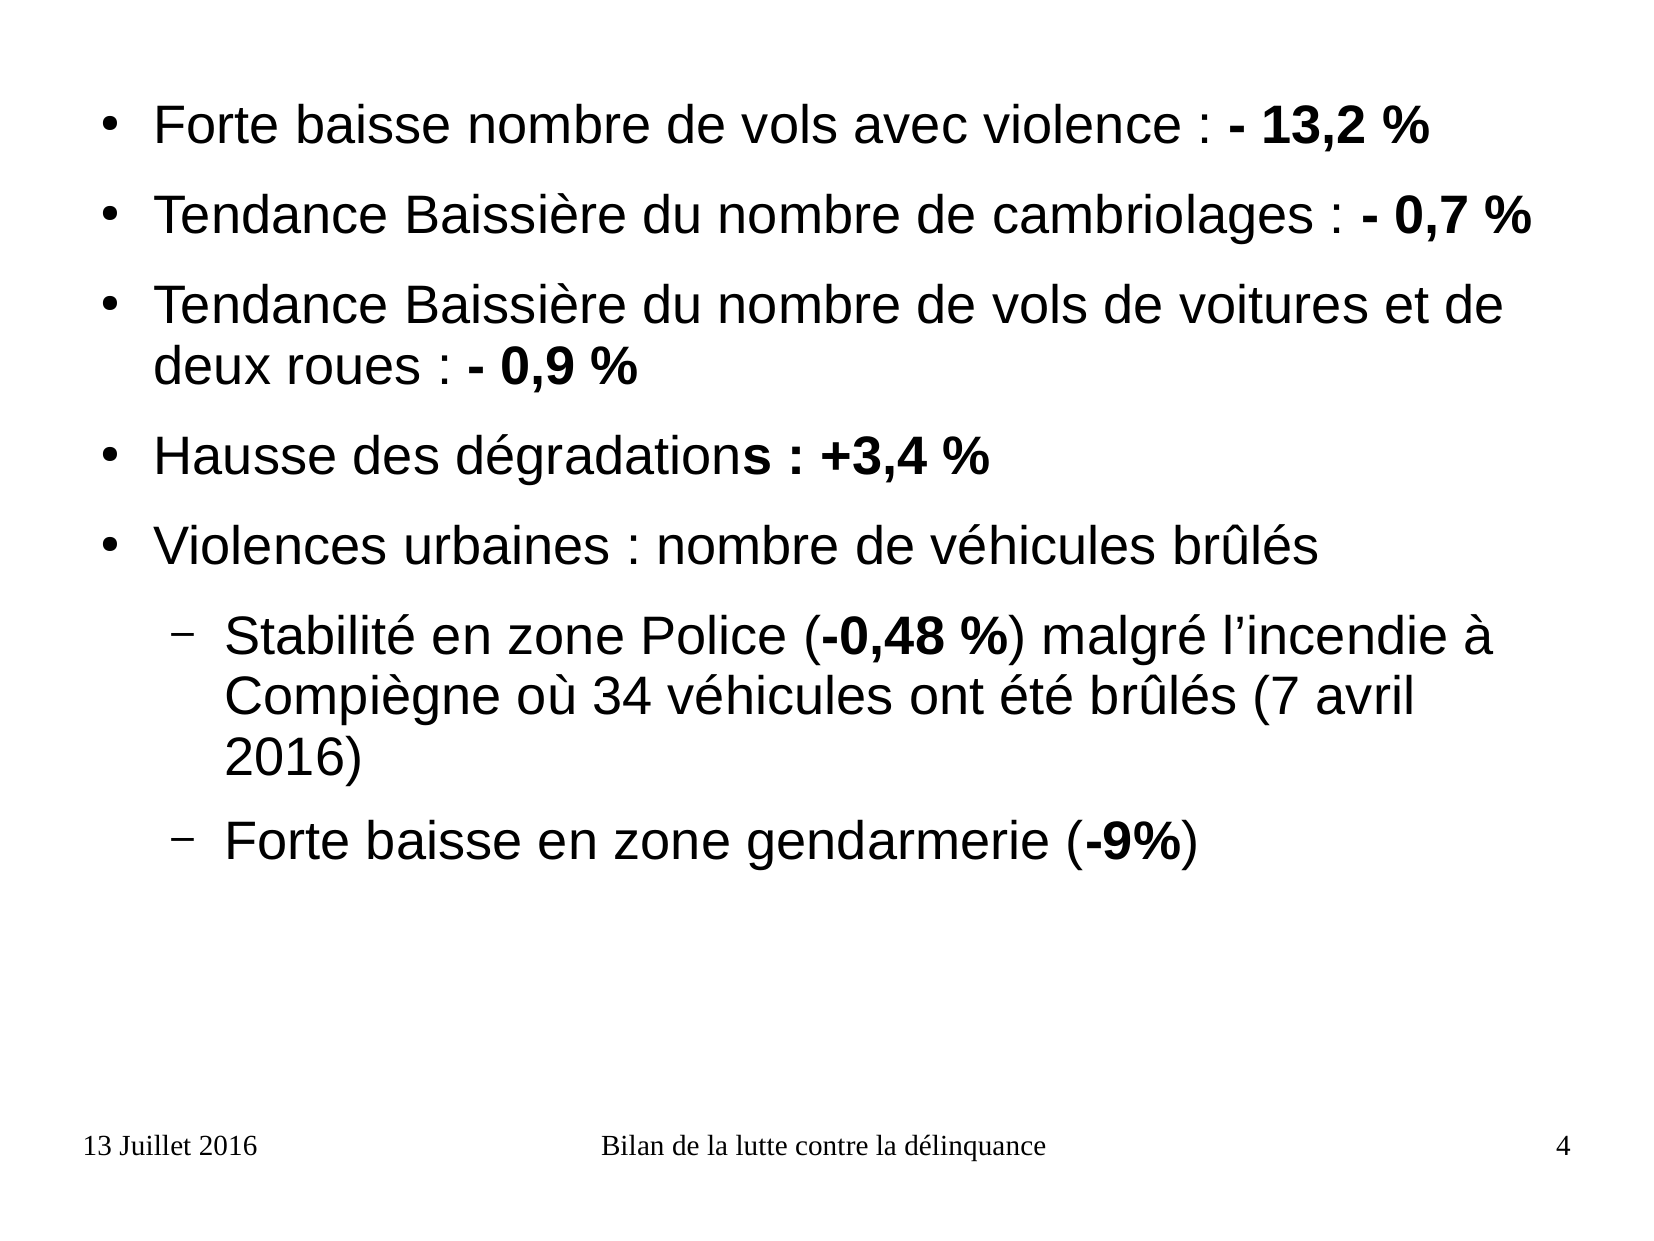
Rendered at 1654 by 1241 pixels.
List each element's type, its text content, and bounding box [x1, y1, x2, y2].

list Forte baisse nombre de vols avec violence : - 13,2 % Tendance Baissière du nombre de cambriolages : - 0,7 % Tendance Baissière du nombre de vols de voitures et de deux roues : - 0,9 % Hausse des dégradations : +3,4 % Violences urbaines : nombre de véhicules brûlés Stabilité en zone Police (-0,48 %) malgré l’incendie à Compiègne où 34 véhicules ont été brûlés (7 avril 2016) Forte baisse en zone gendarmerie (-9%) [82, 94, 1571, 945]
